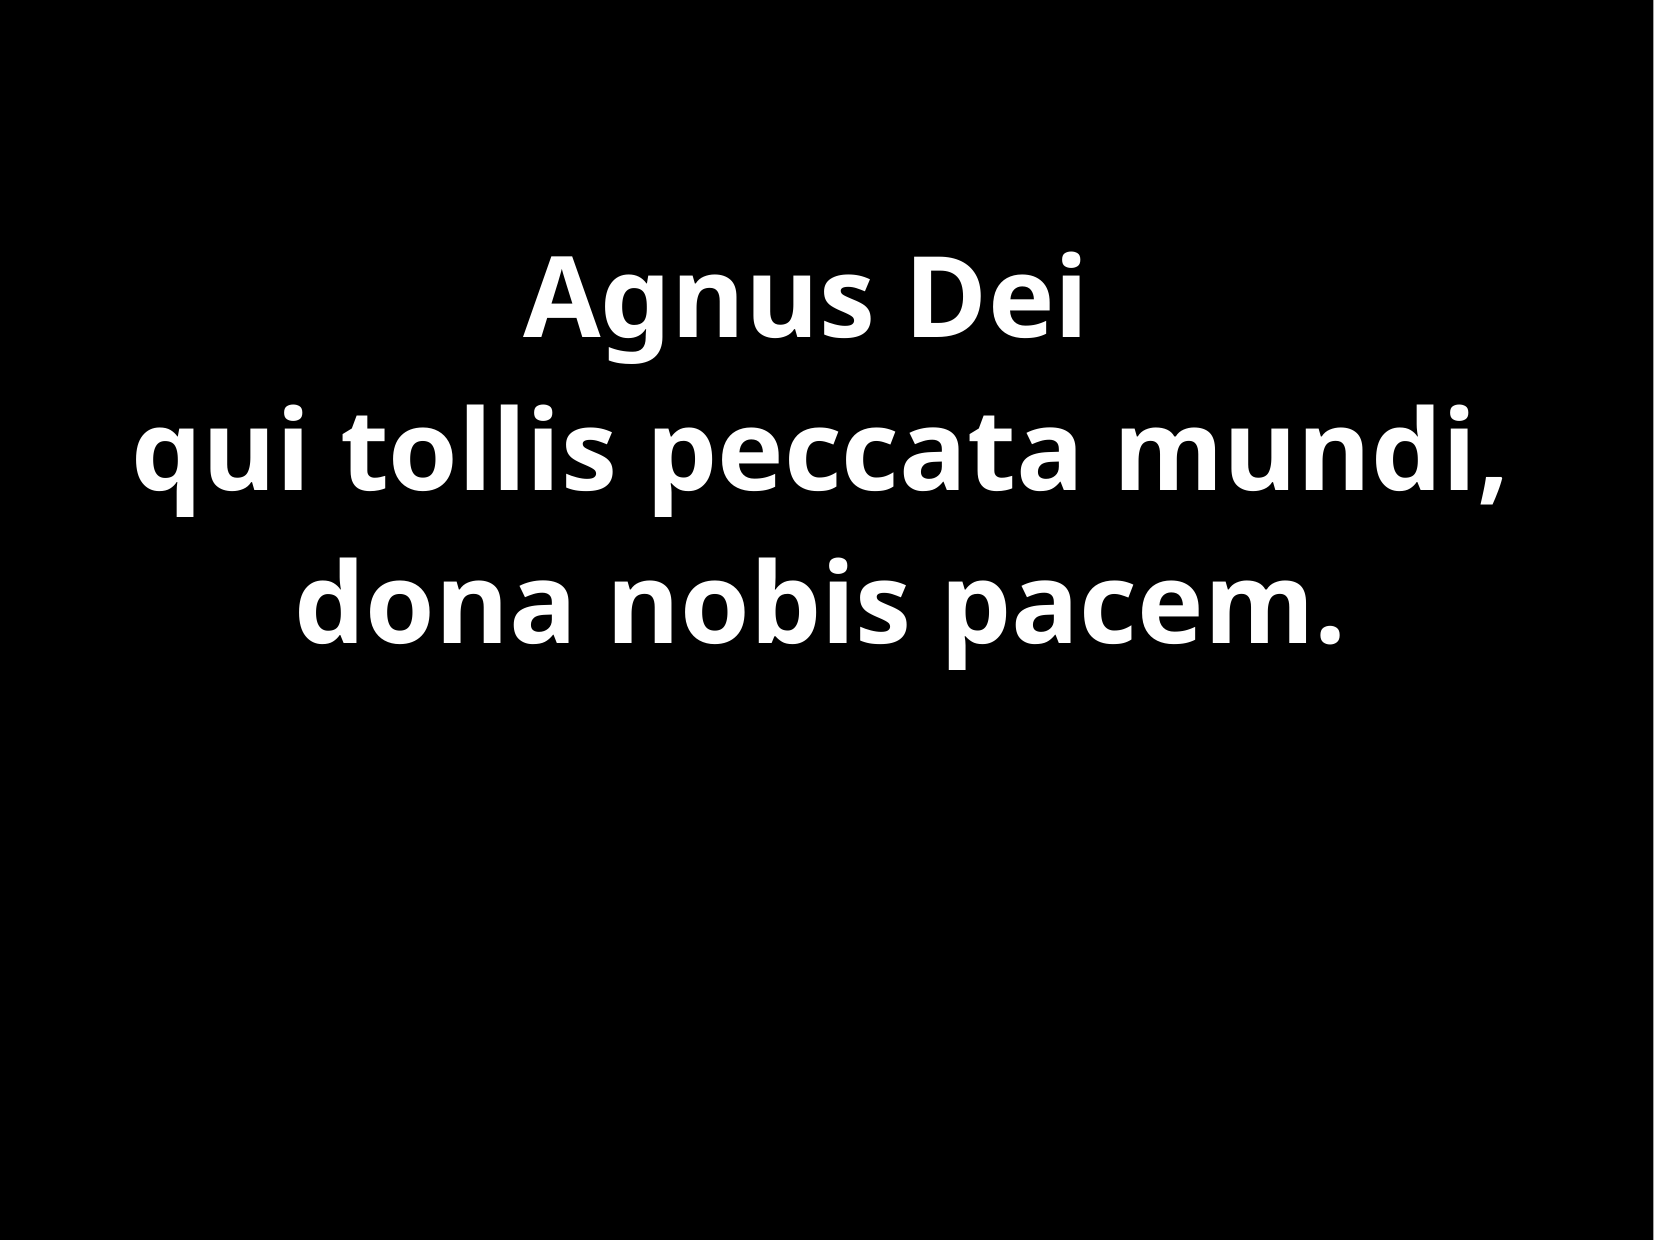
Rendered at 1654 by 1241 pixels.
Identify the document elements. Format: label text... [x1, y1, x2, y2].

subtitle Agnus Dei qui tollis peccata mundi, dona nobis pacem. [35, 43, 1607, 1004]
